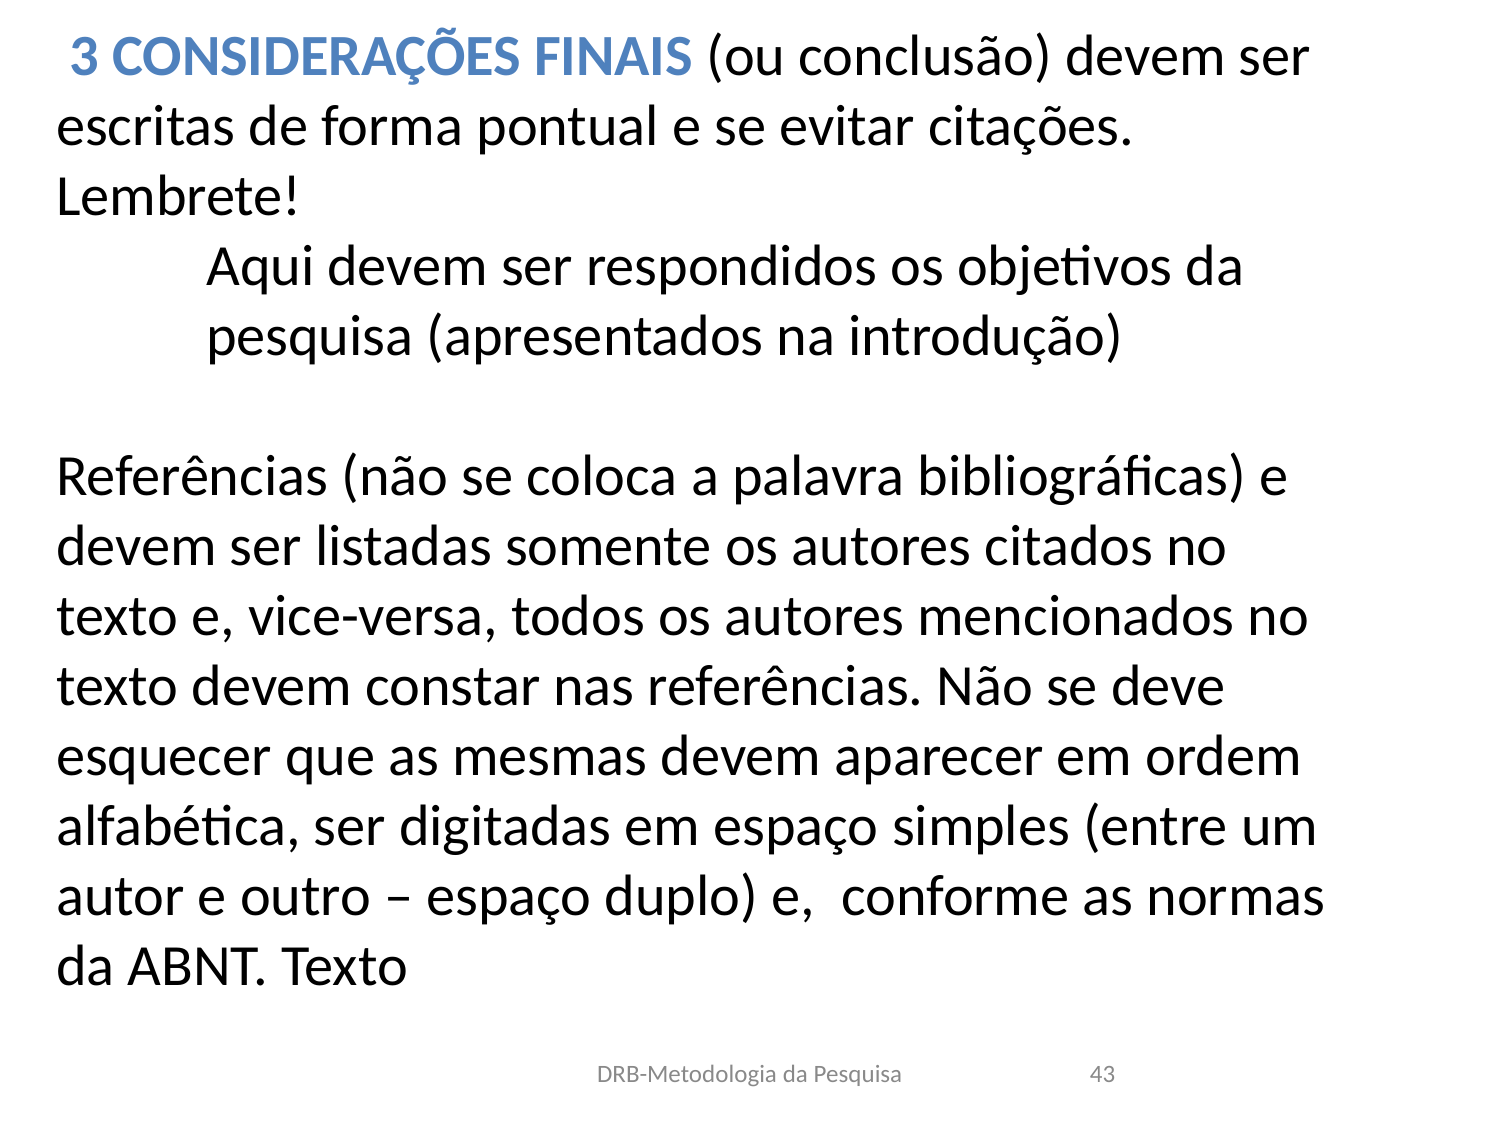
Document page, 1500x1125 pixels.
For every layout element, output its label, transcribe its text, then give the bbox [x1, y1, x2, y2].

text_box 43 [1074, 1042, 1426, 1103]
text_box DRB-Metodologia da Pesquisa [512, 1042, 988, 1103]
text_box 3 CONSIDERAÇÕES FINAIS (ou conclusão) devem ser escritas de forma pontual e se evitar citações. Lembrete! Aqui devem ser respondidos os objetivos da pesquisa (apresentados na introdução) Referências (não se coloca a palavra bibliográficas) e devem ser listadas somente os autores citados no texto e, vice-versa, todos os autores mencionados no texto devem constar nas referências. Não se deve esquecer que as mesmas devem aparecer em ordem alfabética, ser digitadas em espaço simples (entre um autor e outro – espaço duplo) e, conforme as normas da ABNT. Texto [41, 9, 1377, 1086]
